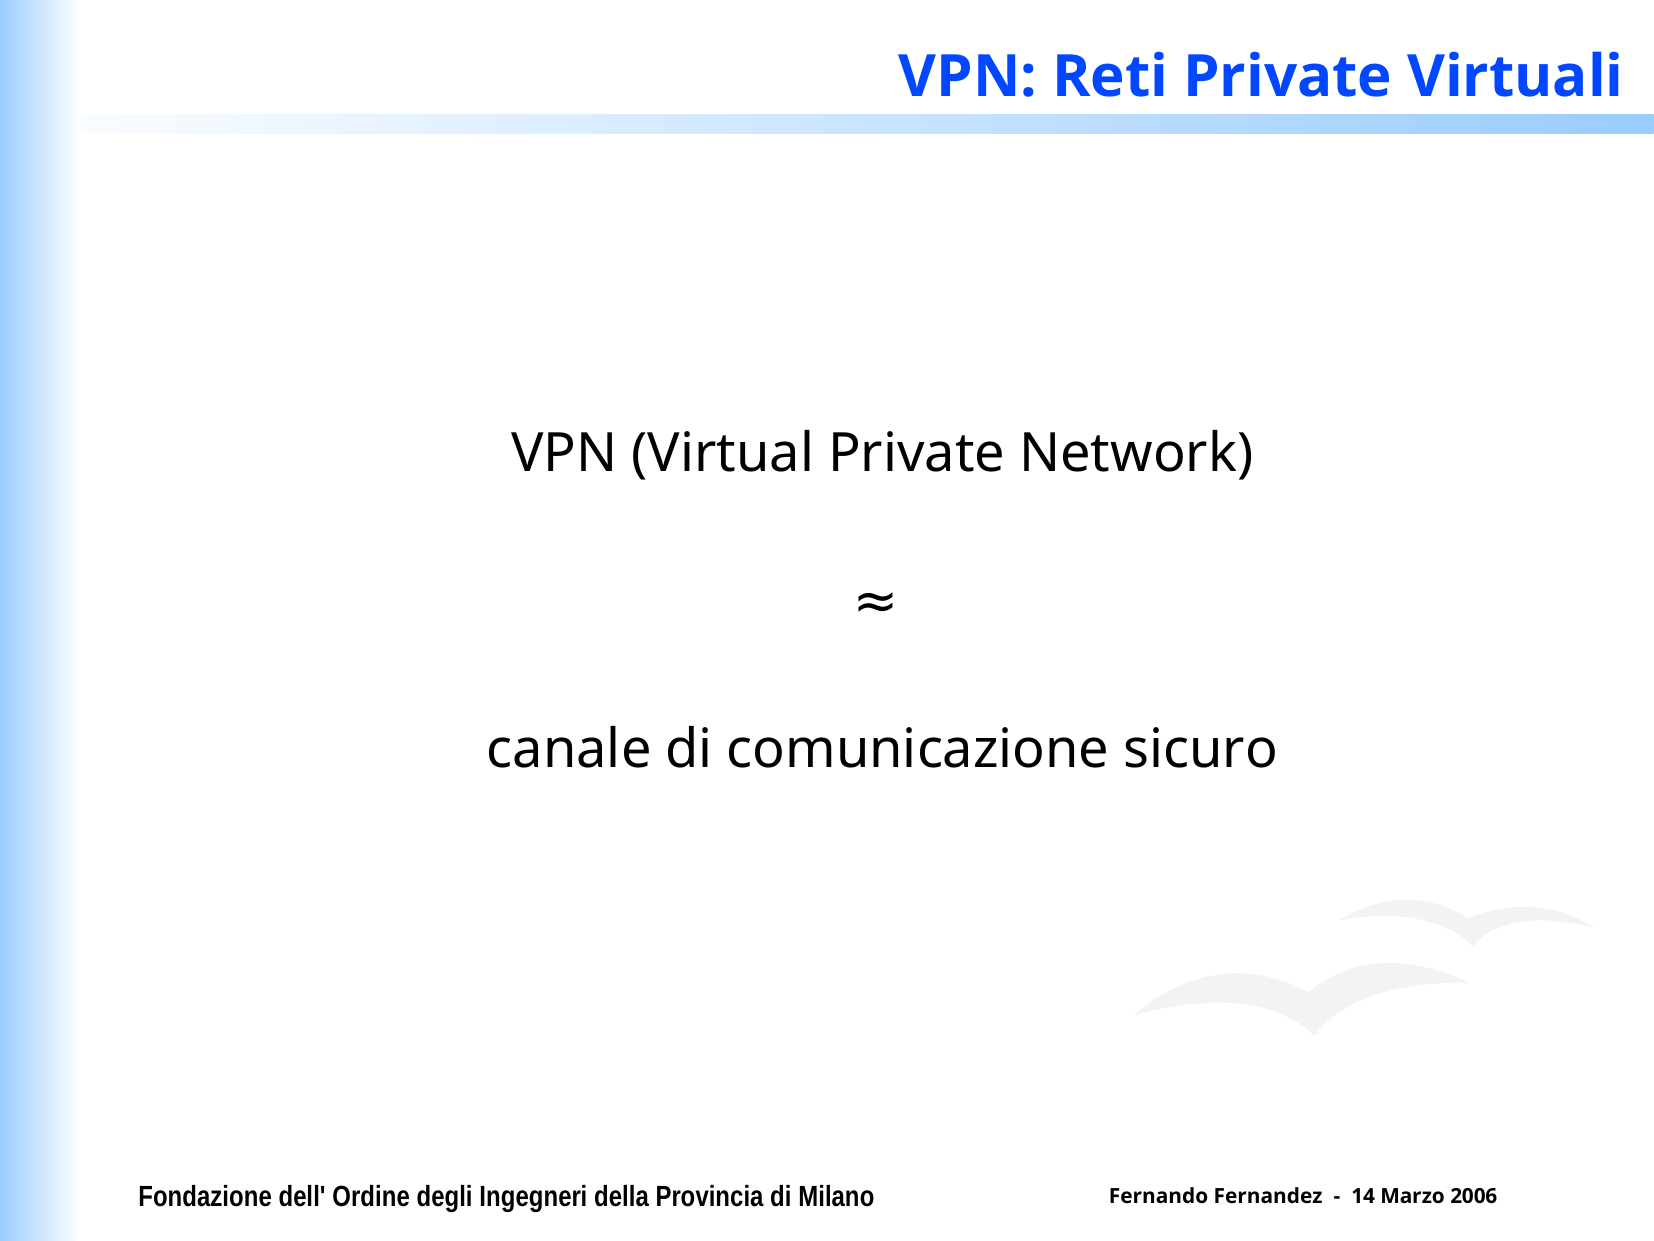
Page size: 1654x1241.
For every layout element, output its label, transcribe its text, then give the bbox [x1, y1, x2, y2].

title VPN: Reti Private Virtuali [85, 0, 1654, 148]
list VPN (Virtual Private Network) ≈ canale di comunicazione sicuro [111, 147, 1654, 1001]
